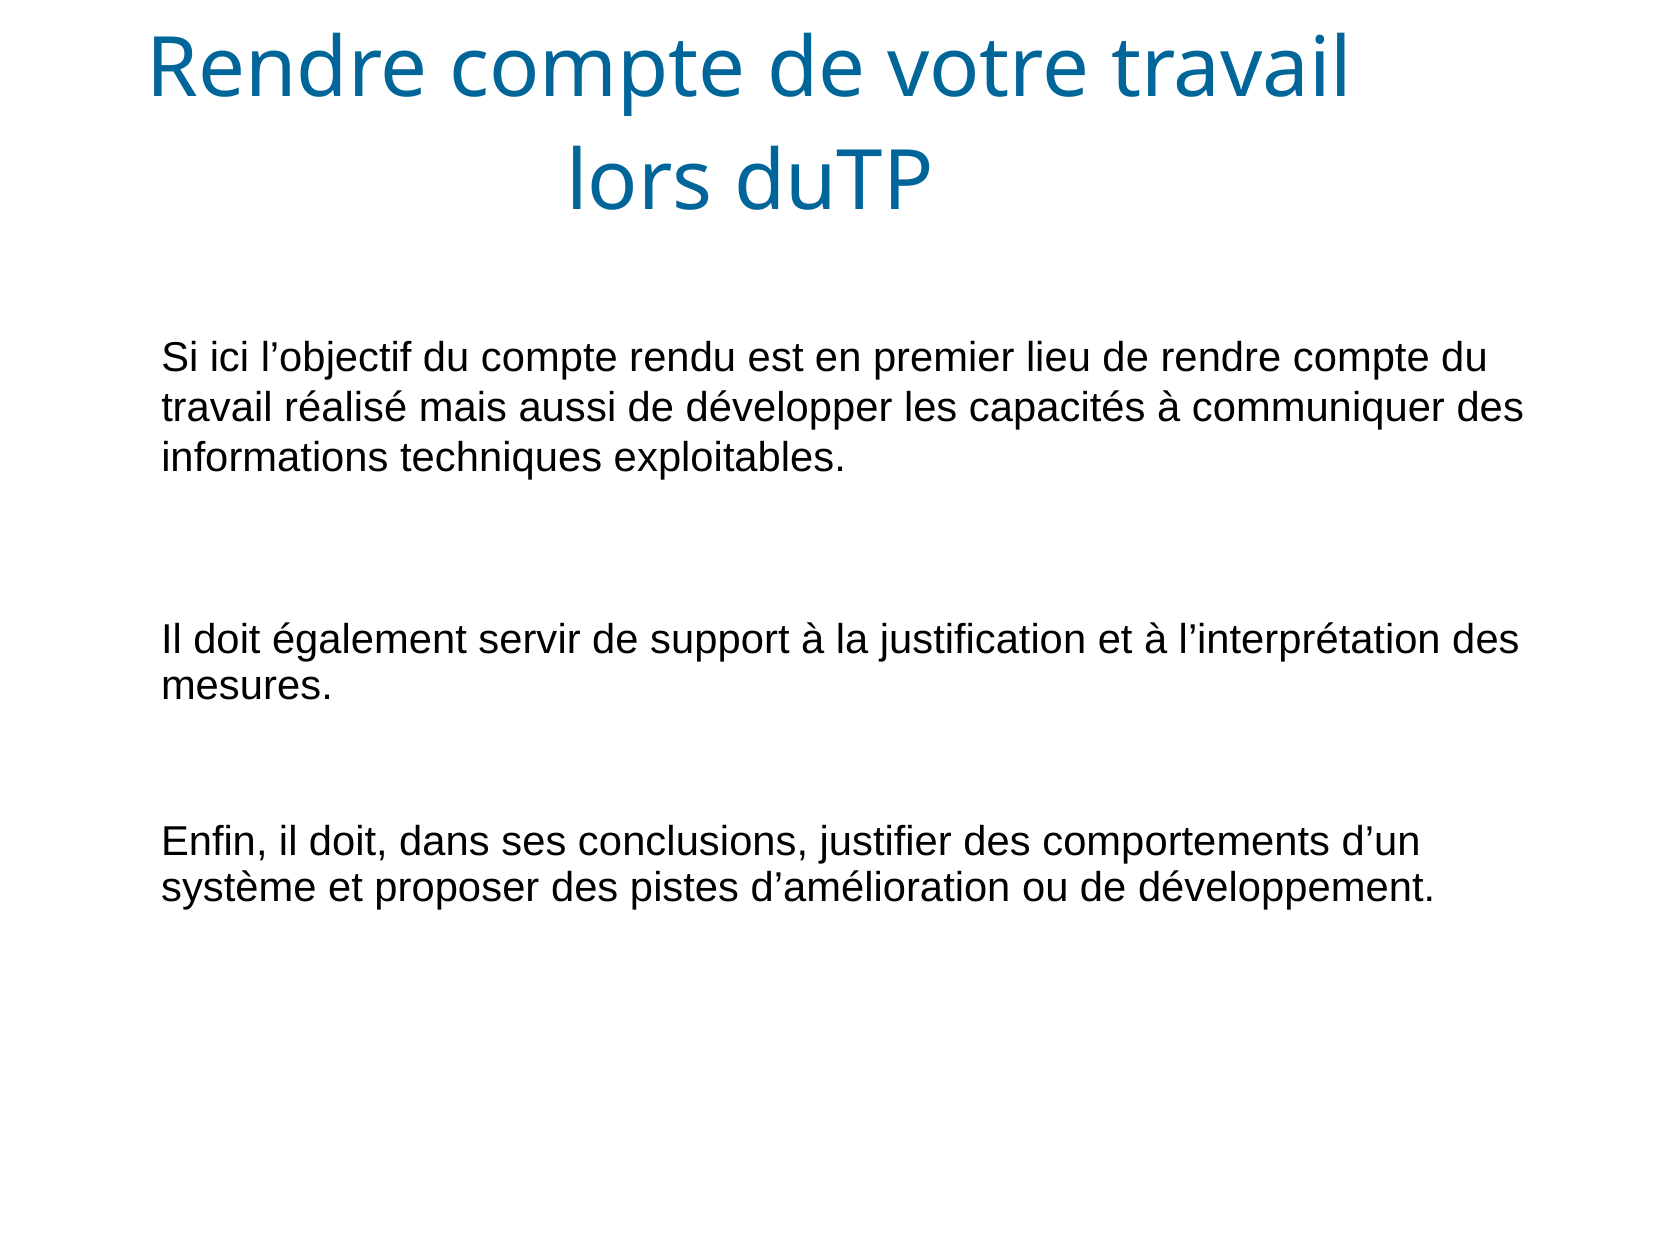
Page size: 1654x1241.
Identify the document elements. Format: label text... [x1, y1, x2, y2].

text_box Si ici l’objectif du compte rendu est en premier lieu de rendre compte du travail réalisé mais aussi de développer les capacités à communiquer des informations techniques exploitables. [146, 321, 1564, 514]
text_box Il doit également servir de support à la justification et à l’interprétation des mesures. [146, 608, 1564, 717]
text_box Enfin, il doit, dans ses conclusions, justifier des comportements d’un système et proposer des pistes d’amélioration ou de développement. [146, 810, 1564, 965]
title Rendre compte de votre travail lors duTP [75, 7, 1426, 242]
